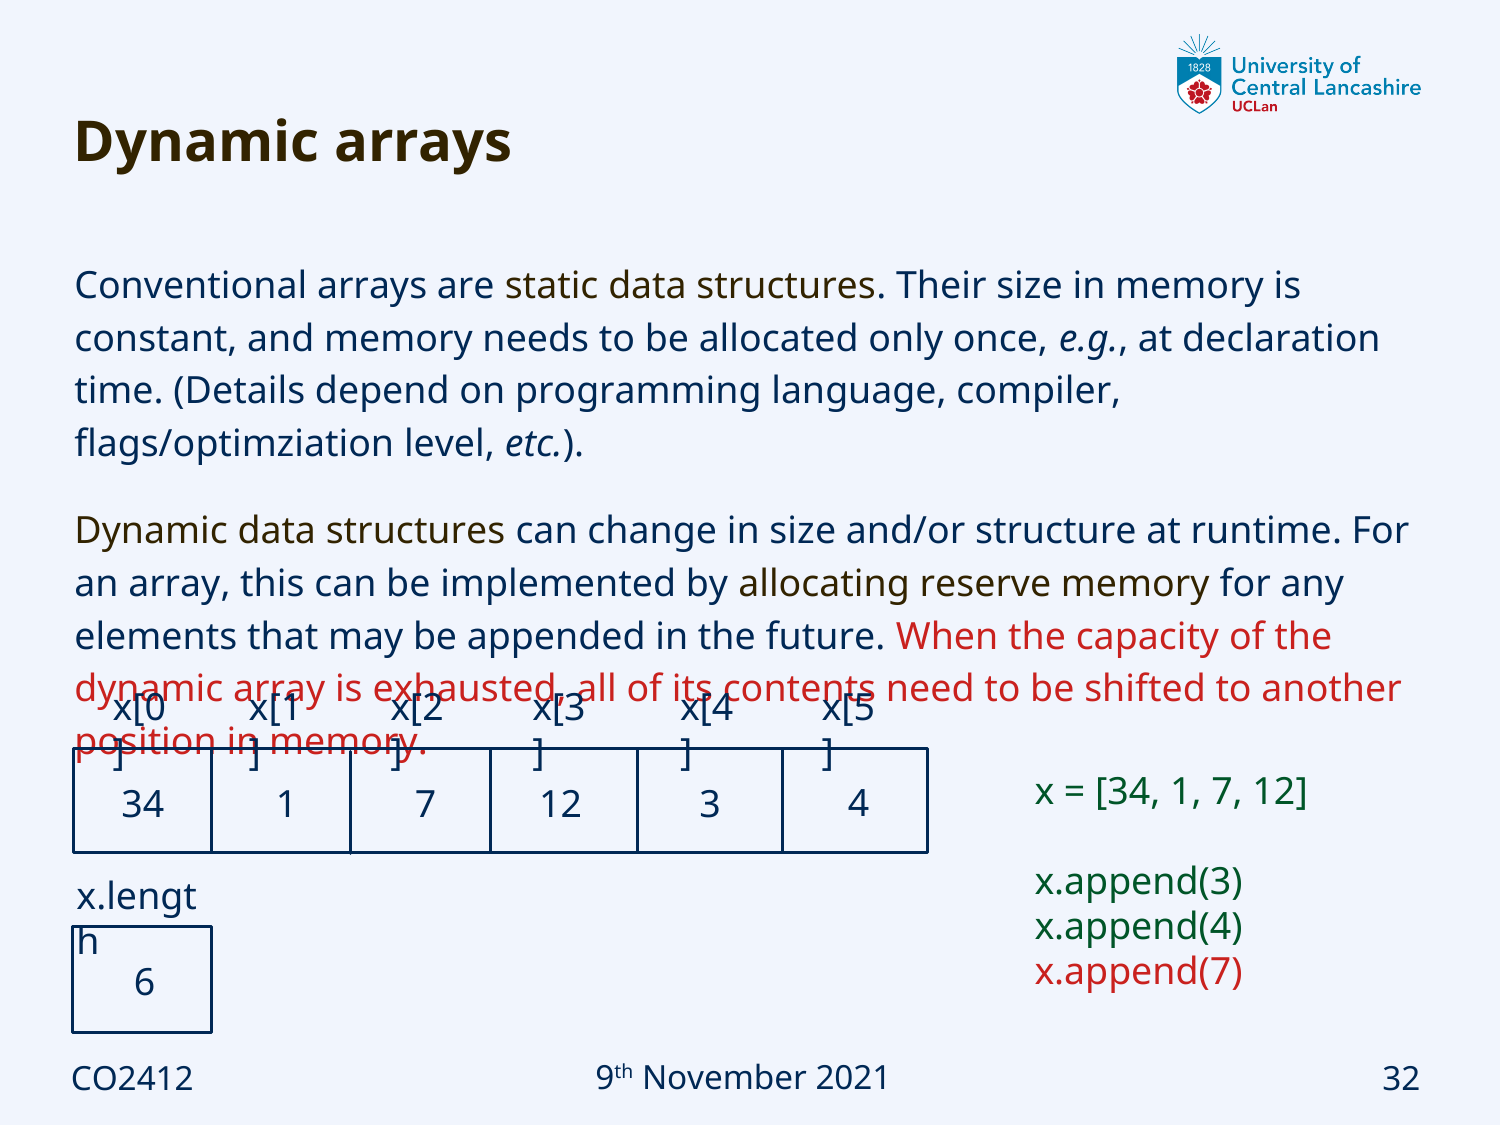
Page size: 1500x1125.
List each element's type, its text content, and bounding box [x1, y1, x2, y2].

text_box 6 [91, 950, 198, 1011]
text_box x[0] [98, 676, 193, 736]
text_box x[2] [375, 676, 471, 736]
text_box x = [34, 1, 7, 12] x.append(3) x.append(4) x.append(7) [1019, 759, 1452, 1000]
text_box x[3] [517, 676, 613, 736]
text_box 7 [372, 772, 479, 833]
text_box 12 [508, 772, 614, 833]
text_box x.length [61, 864, 233, 925]
text_box x[4] [665, 676, 760, 736]
text_box 3 [657, 772, 763, 833]
text_box x[1] [233, 676, 329, 736]
title Dynamic arrays [58, 93, 1475, 186]
text_box Conventional arrays are static data structures. Their size in memory is constant, and memory needs to be allocated only once, e.g., at declaration time. (Details depend on programming language, compiler, flags/optimziation level, etc.). Dynamic data structures can change in size and/or structure at runtime. For an array, this can be implemented by allocating reserve memory for any elements that may be appended in the future. When the capacity of the dynamic array is exhausted, all of its contents need to be shifted to another position in memory. [59, 246, 1441, 665]
text_box 34 [90, 772, 196, 833]
text_box 1 [233, 772, 340, 833]
picture [1177, 34, 1421, 93]
text_box 4 [806, 771, 912, 832]
text_box x[5] [806, 676, 902, 736]
